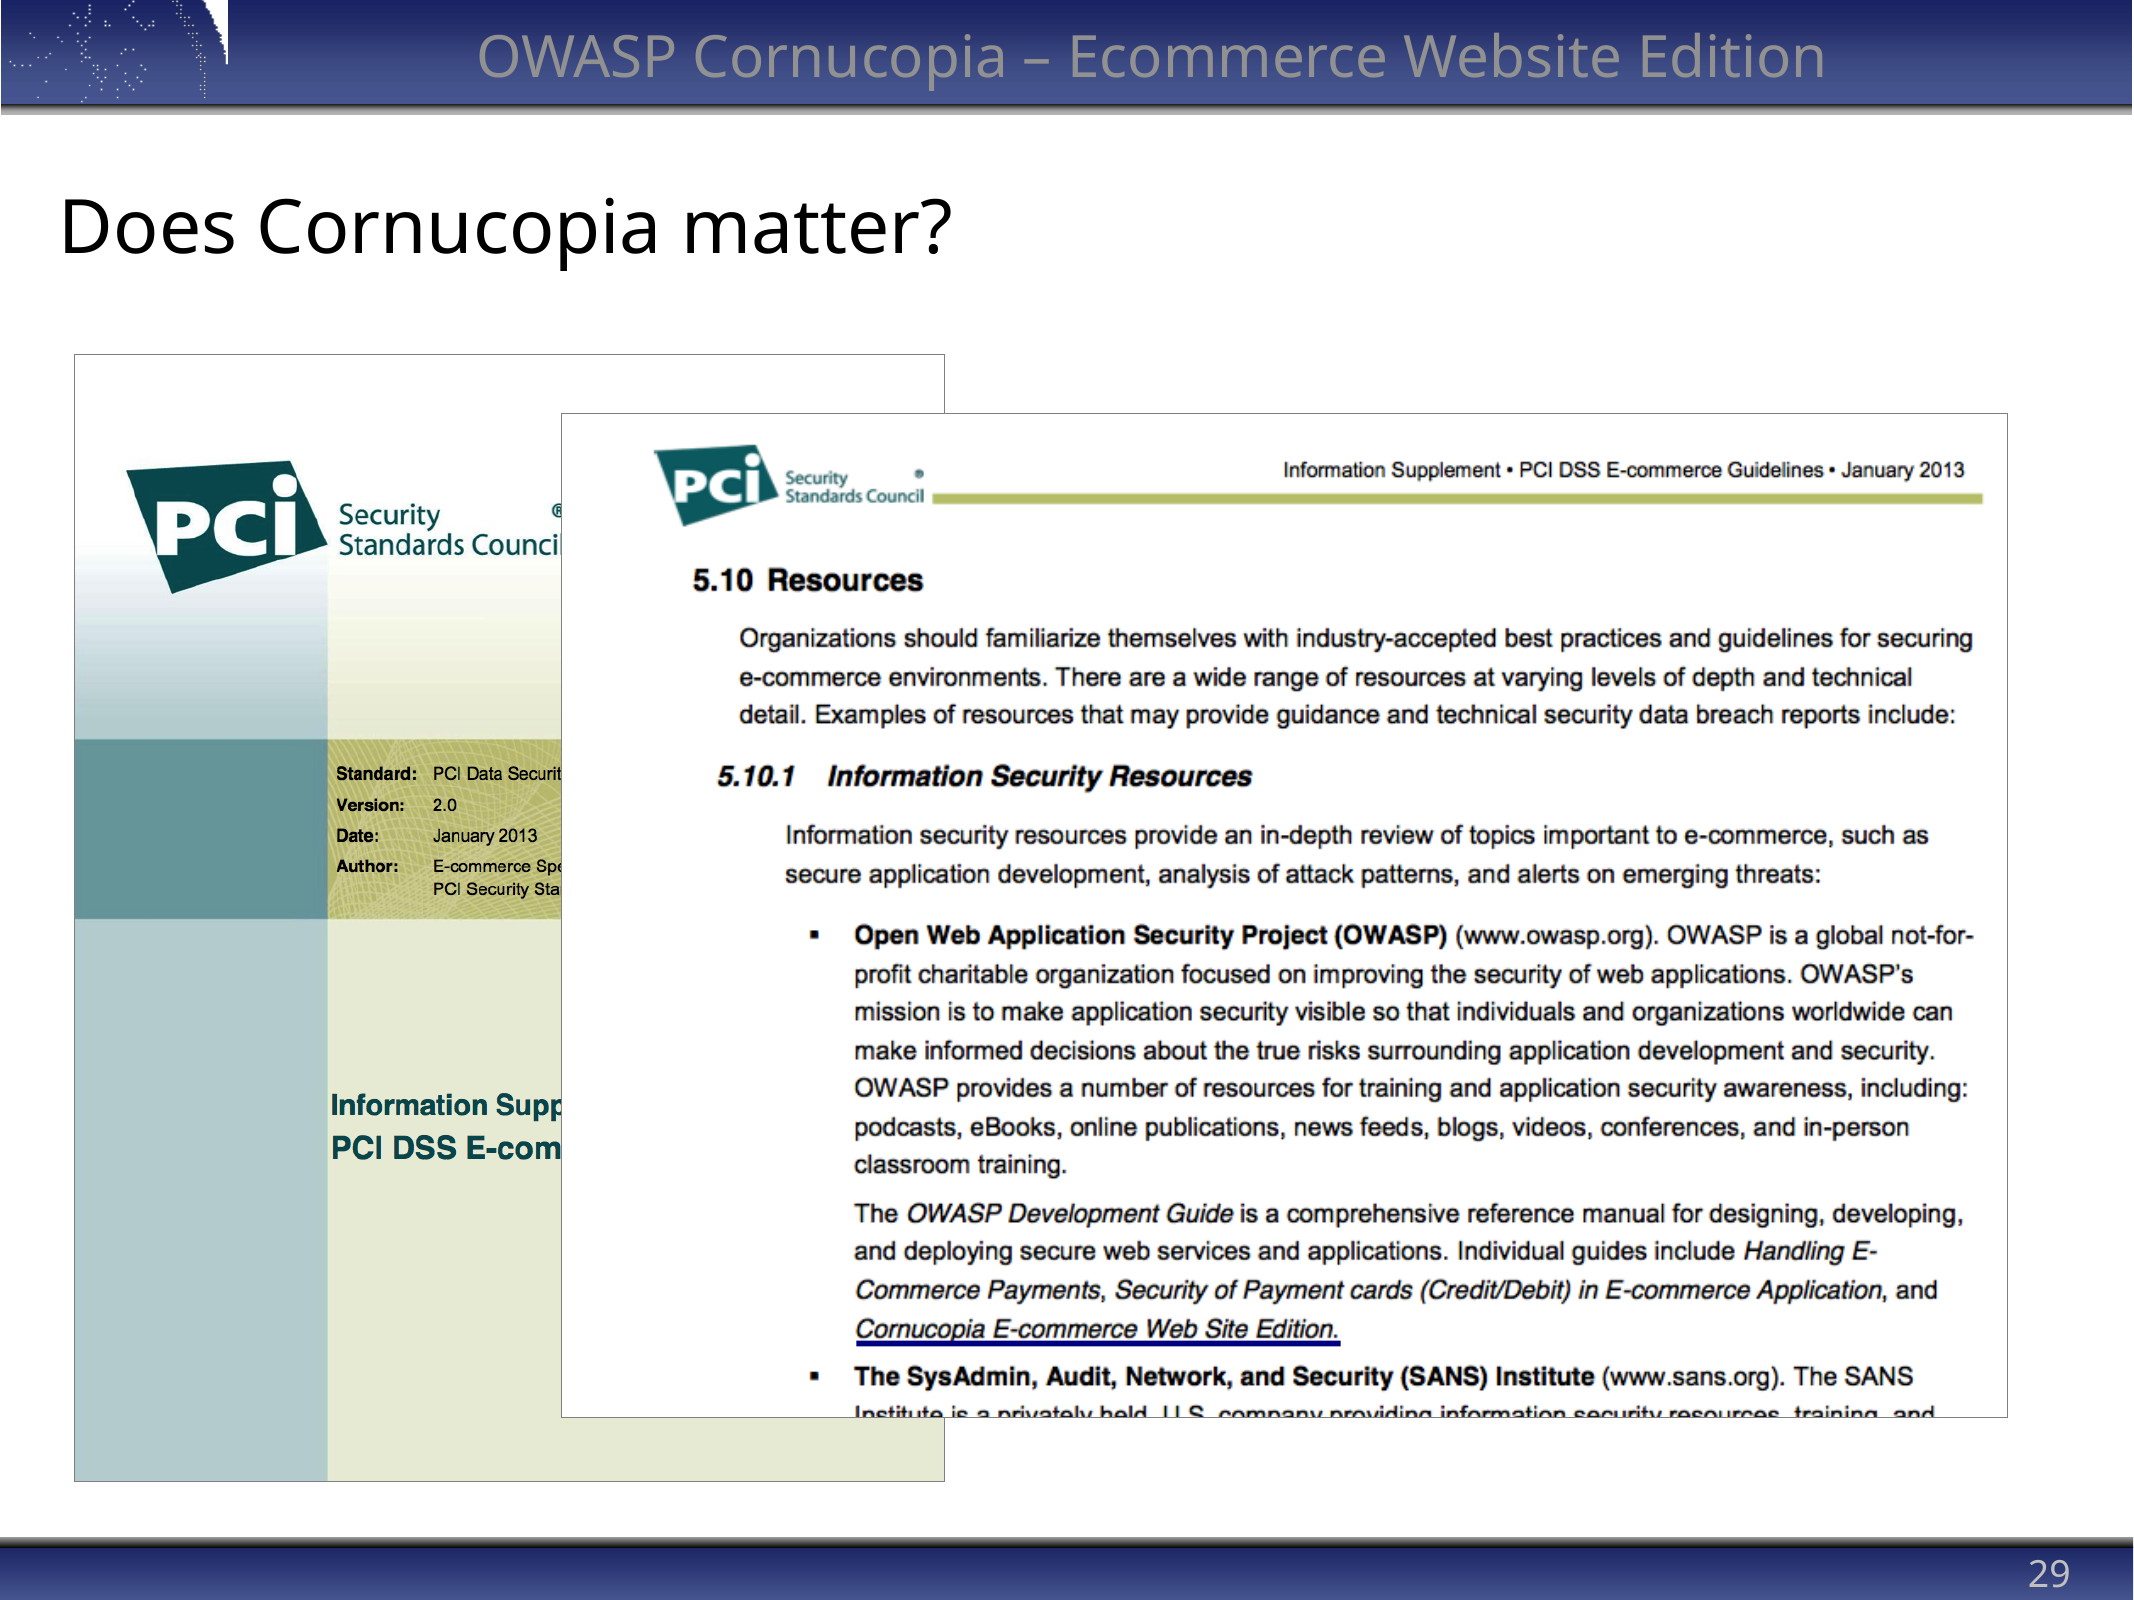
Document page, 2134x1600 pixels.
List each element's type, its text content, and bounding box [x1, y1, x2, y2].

picture [74, 354, 2008, 1482]
title Does Cornucopia matter? [58, 124, 2126, 325]
text_box [856, 1340, 1341, 1347]
